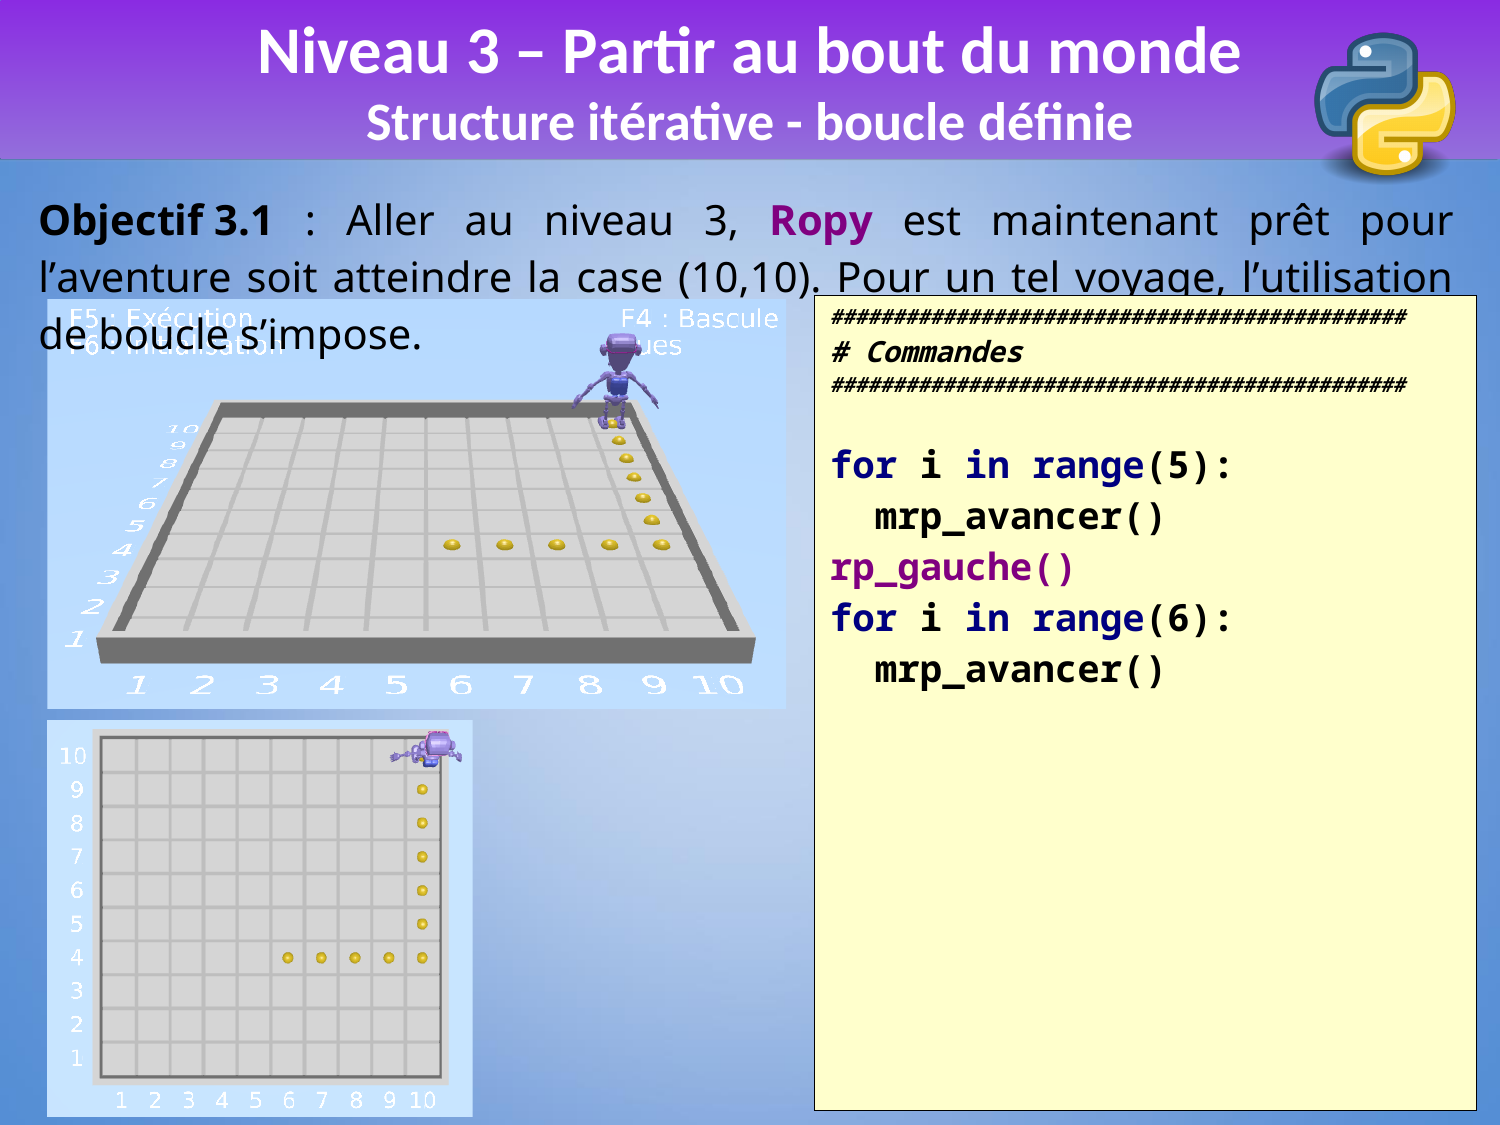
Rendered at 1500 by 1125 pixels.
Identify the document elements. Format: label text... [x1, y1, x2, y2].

text_box ############################################## # Commandes ############################################## for i in range(5): mrp_avancer() rp_gauche() for i in range(6): mrp_avancer() [814, 295, 1477, 1111]
picture [0, 29, 1500, 1125]
text_box Objectif 3.1 : Aller au niveau 3, Ropy est maintenant prêt pour l’aventure soit atteindre la case (10,10). Pour un tel voyage, l’utilisation de boucle s’impose. [23, 183, 1469, 282]
text_box Niveau 3 – Partir au bout du monde Structure itérative - boucle définie [0, 0, 1500, 159]
